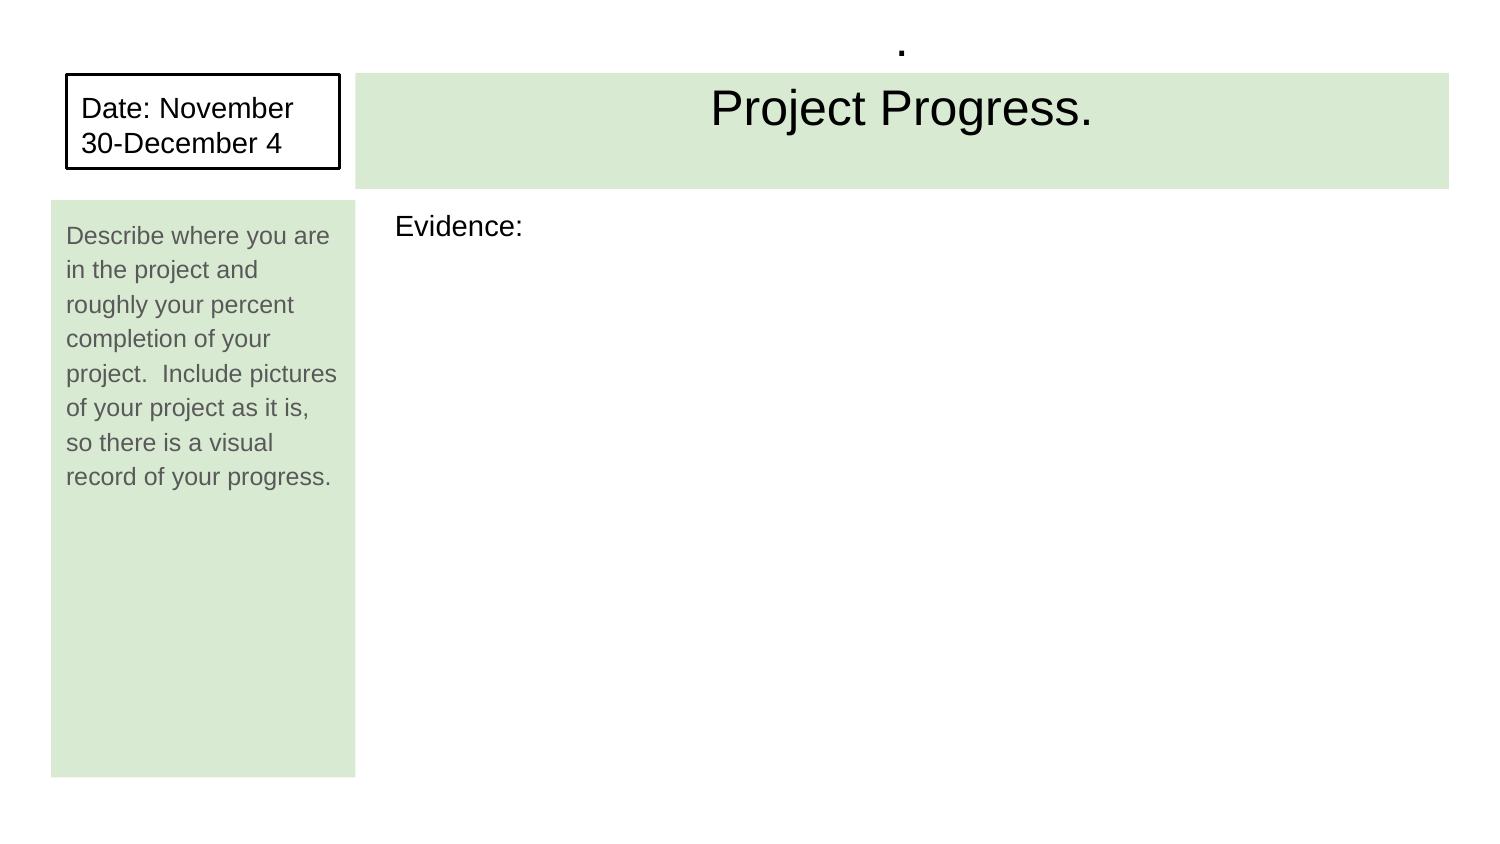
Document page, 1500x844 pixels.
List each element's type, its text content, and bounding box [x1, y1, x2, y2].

text_box Evidence: [379, 191, 1449, 781]
text_box Date: November 30-December 4 [66, 74, 340, 169]
title . Project Progress. [355, 72, 1449, 189]
list Describe where you are in the project and roughly your percent completion of your project. Include pictures of your project as it is, so there is a visual record of your progress. [51, 200, 356, 778]
